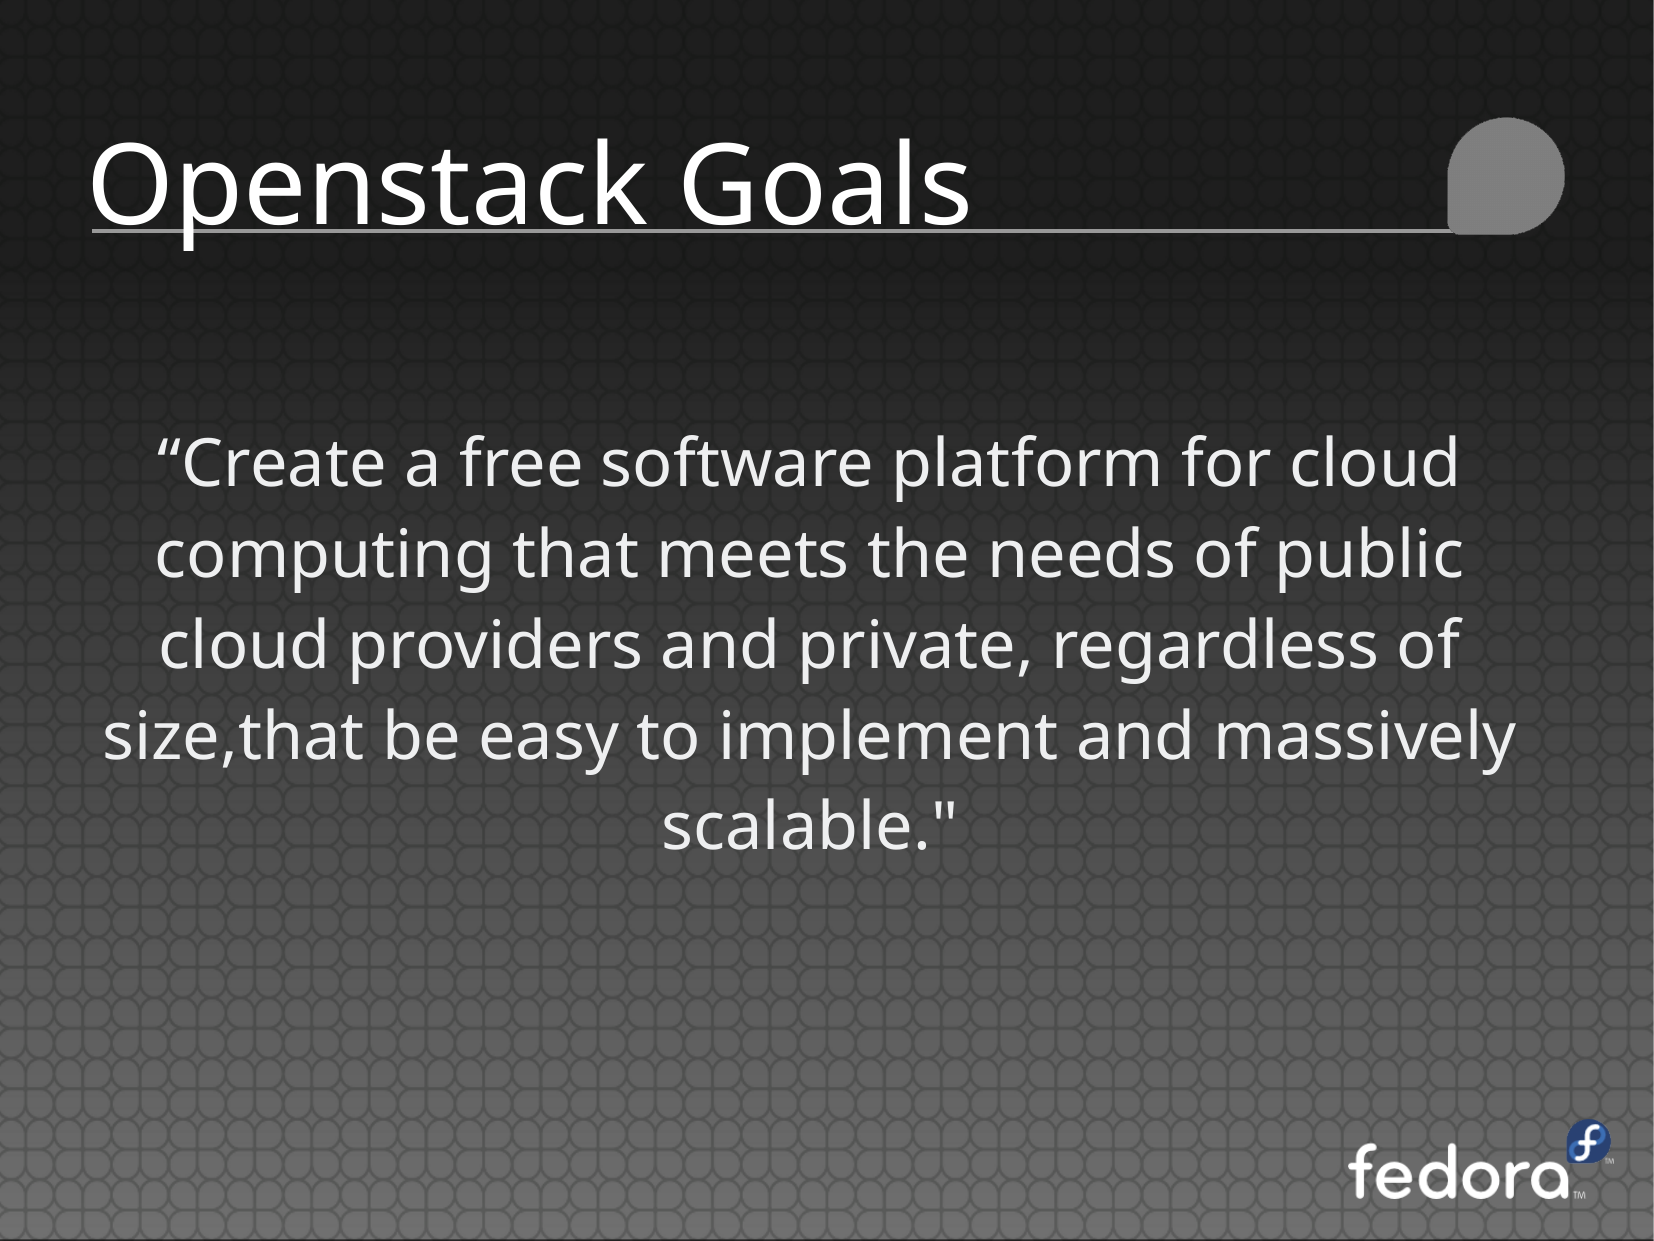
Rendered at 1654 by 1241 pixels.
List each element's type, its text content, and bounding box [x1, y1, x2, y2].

list “Create a free software platform for cloud computing that meets the needs of public cloud providers and private, regardless of size,that be easy to implement and massively scalable." [66, 415, 1555, 1220]
title Openstack Goals [86, 112, 1576, 249]
picture [0, 0, 1654, 1241]
